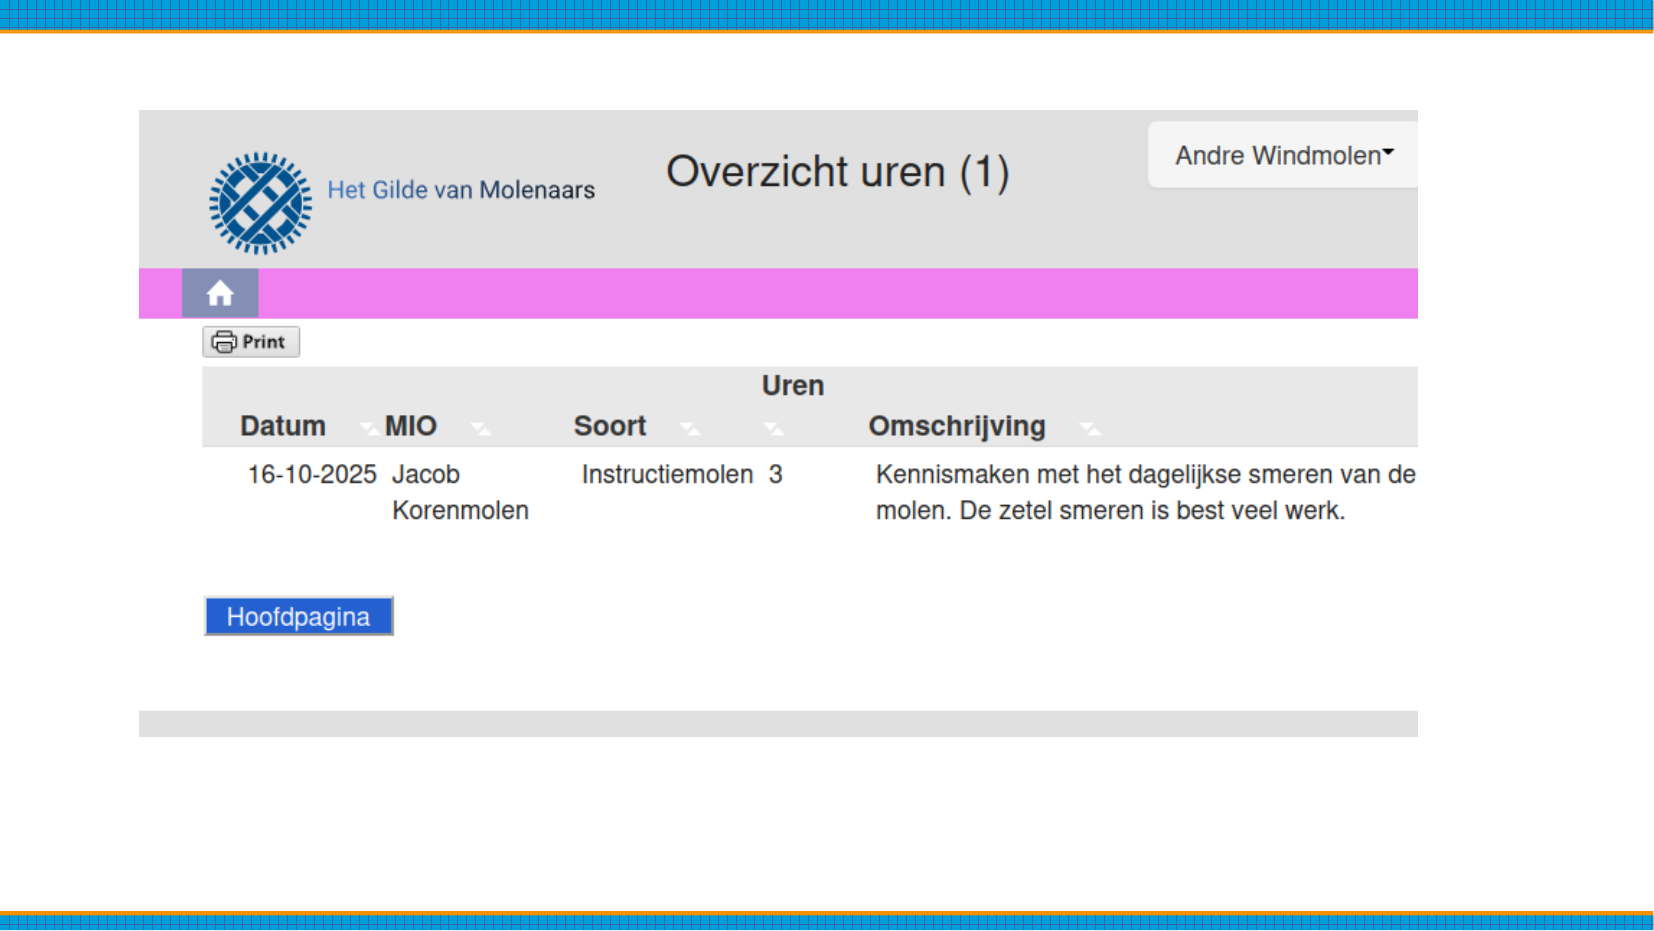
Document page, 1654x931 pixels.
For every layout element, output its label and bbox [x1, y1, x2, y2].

picture [139, 110, 1418, 737]
